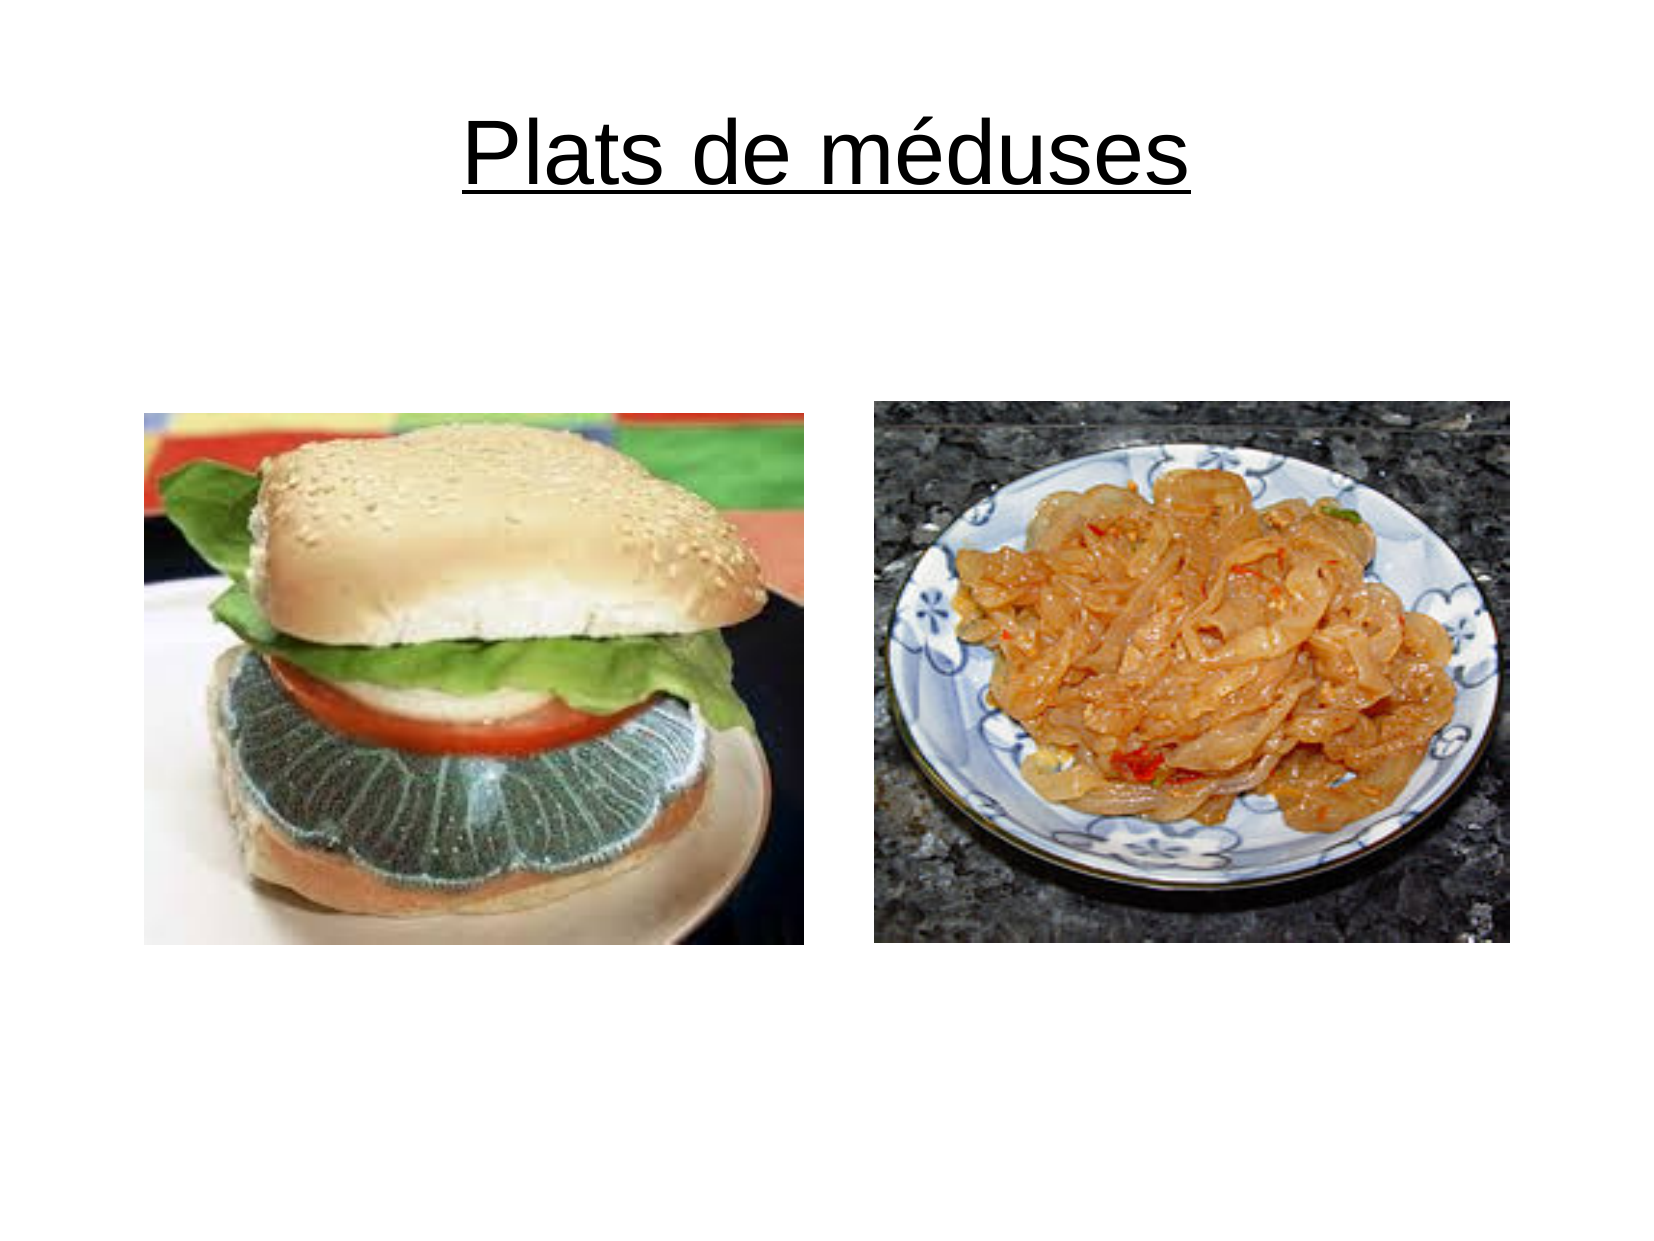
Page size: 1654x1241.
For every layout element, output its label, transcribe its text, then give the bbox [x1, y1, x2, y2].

picture [144, 413, 804, 945]
title Plats de méduses [82, 49, 1571, 257]
picture [874, 401, 1510, 943]
